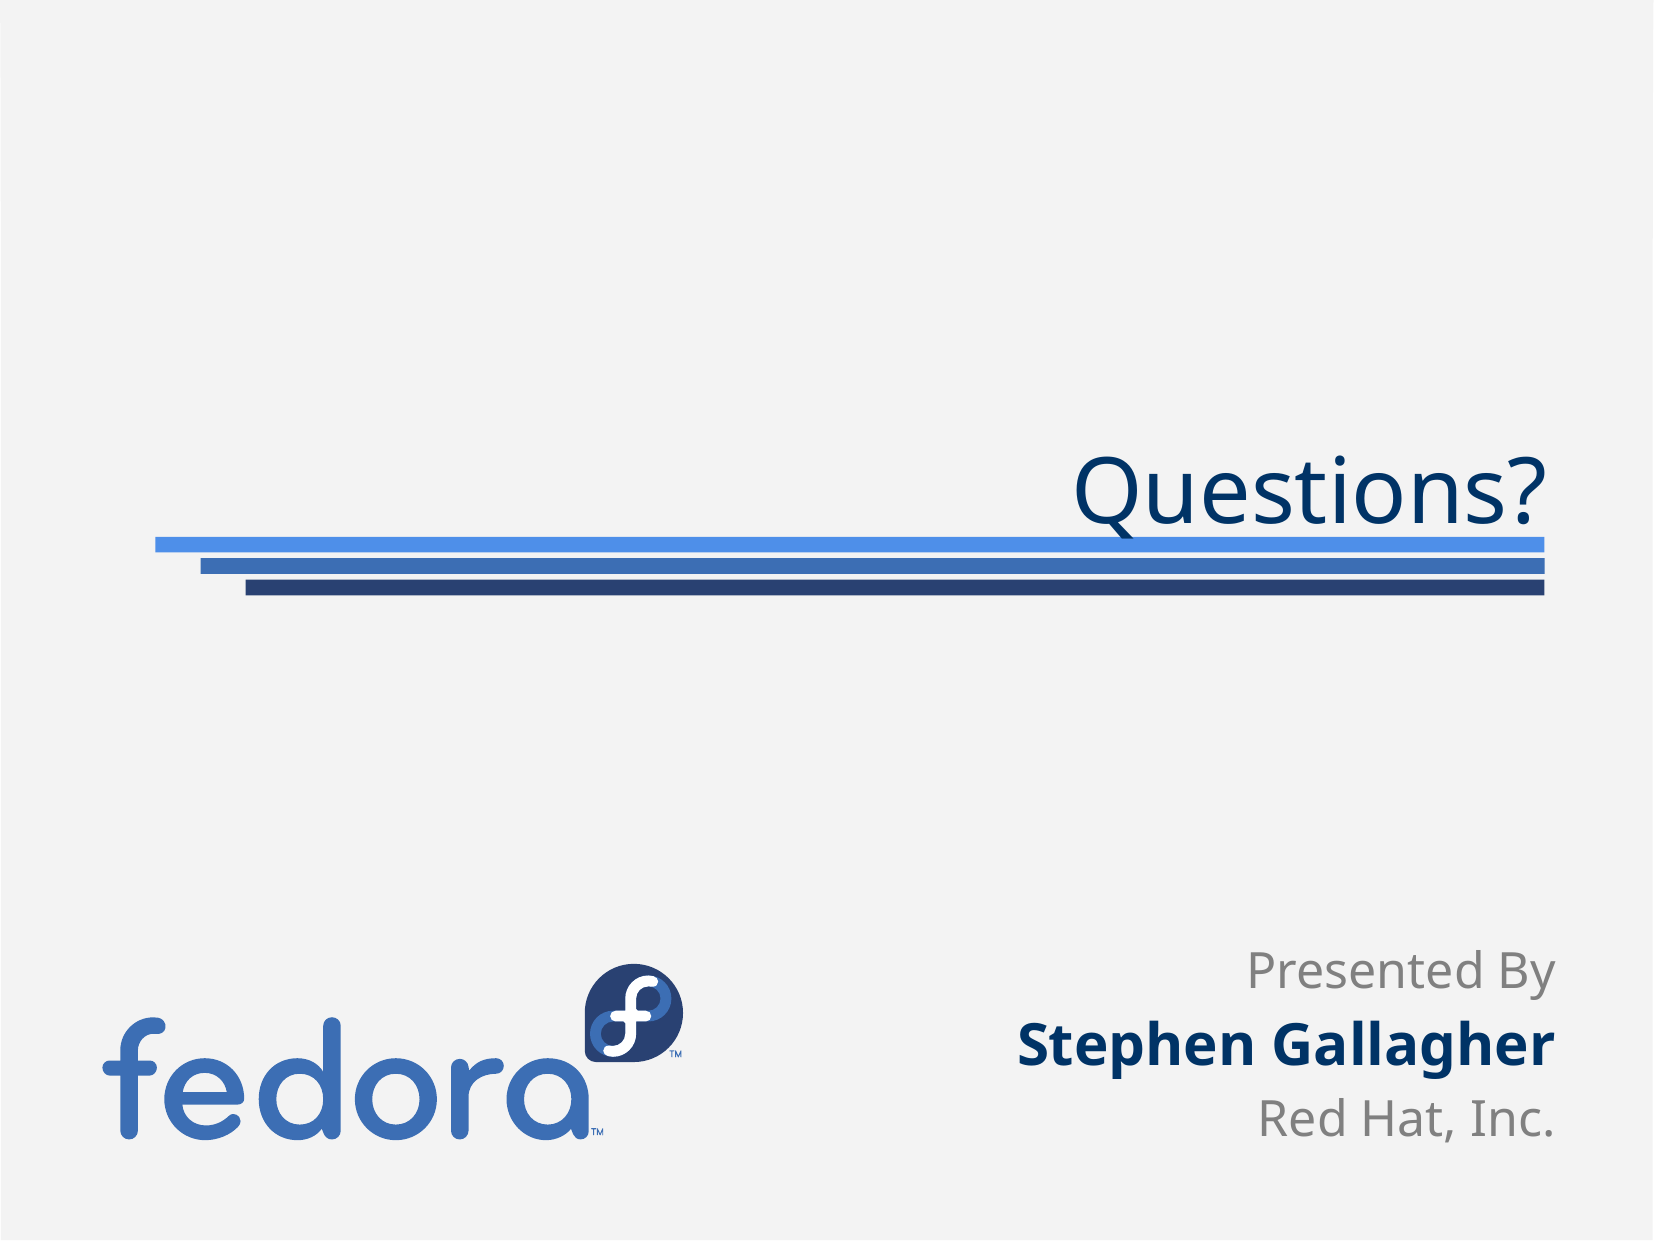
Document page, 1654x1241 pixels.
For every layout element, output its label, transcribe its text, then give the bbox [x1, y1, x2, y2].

text_box Presented By Stephen Gallagher Red Hat, Inc. [835, 927, 1571, 1234]
title Questions? [60, 384, 1549, 592]
picture [19, 881, 766, 1223]
